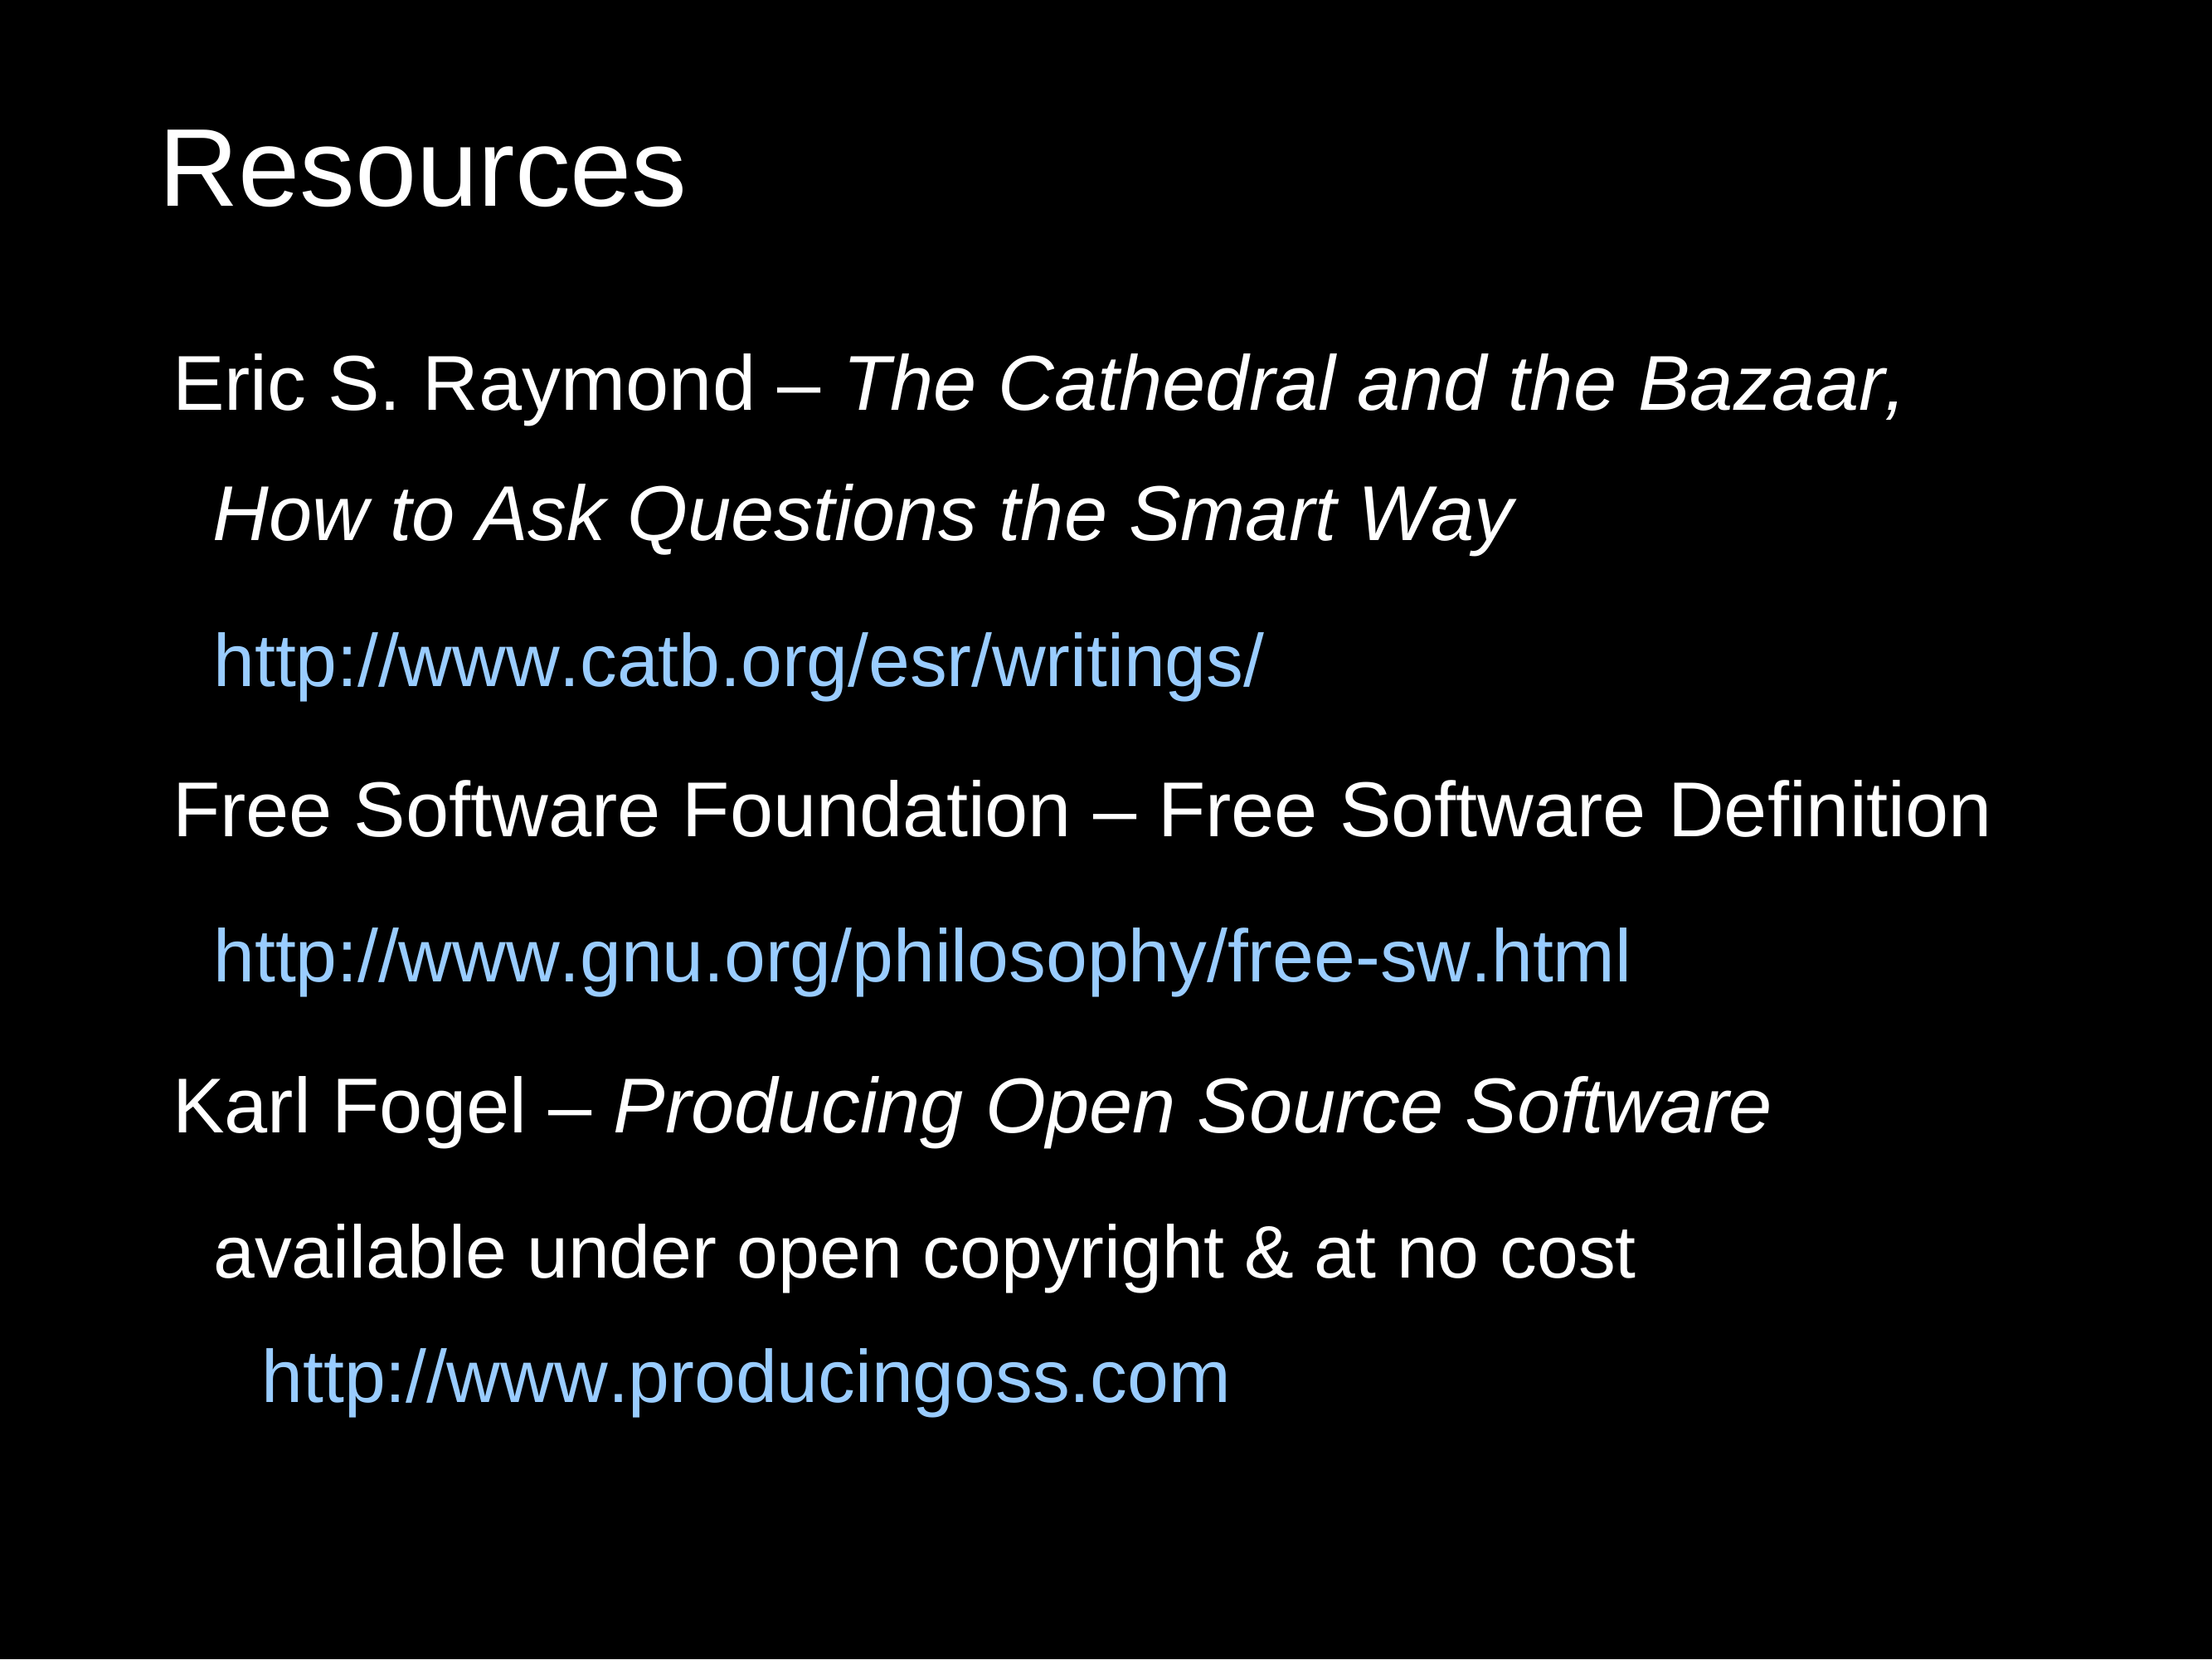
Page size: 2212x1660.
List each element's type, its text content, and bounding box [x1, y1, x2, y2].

list Eric S. Raymond – The Cathedral and the Bazaar, How to Ask Questions the Smart Way http://www.catb.org/esr/writings/ Free Software Foundation – Free Software Definition http://www.gnu.org/philosophy/free-sw.html Karl Fogel – Producing Open Source Software available under open copyright & at no cost http://www.producingoss.com [155, 290, 2063, 1573]
title Resources [152, 79, 2059, 256]
